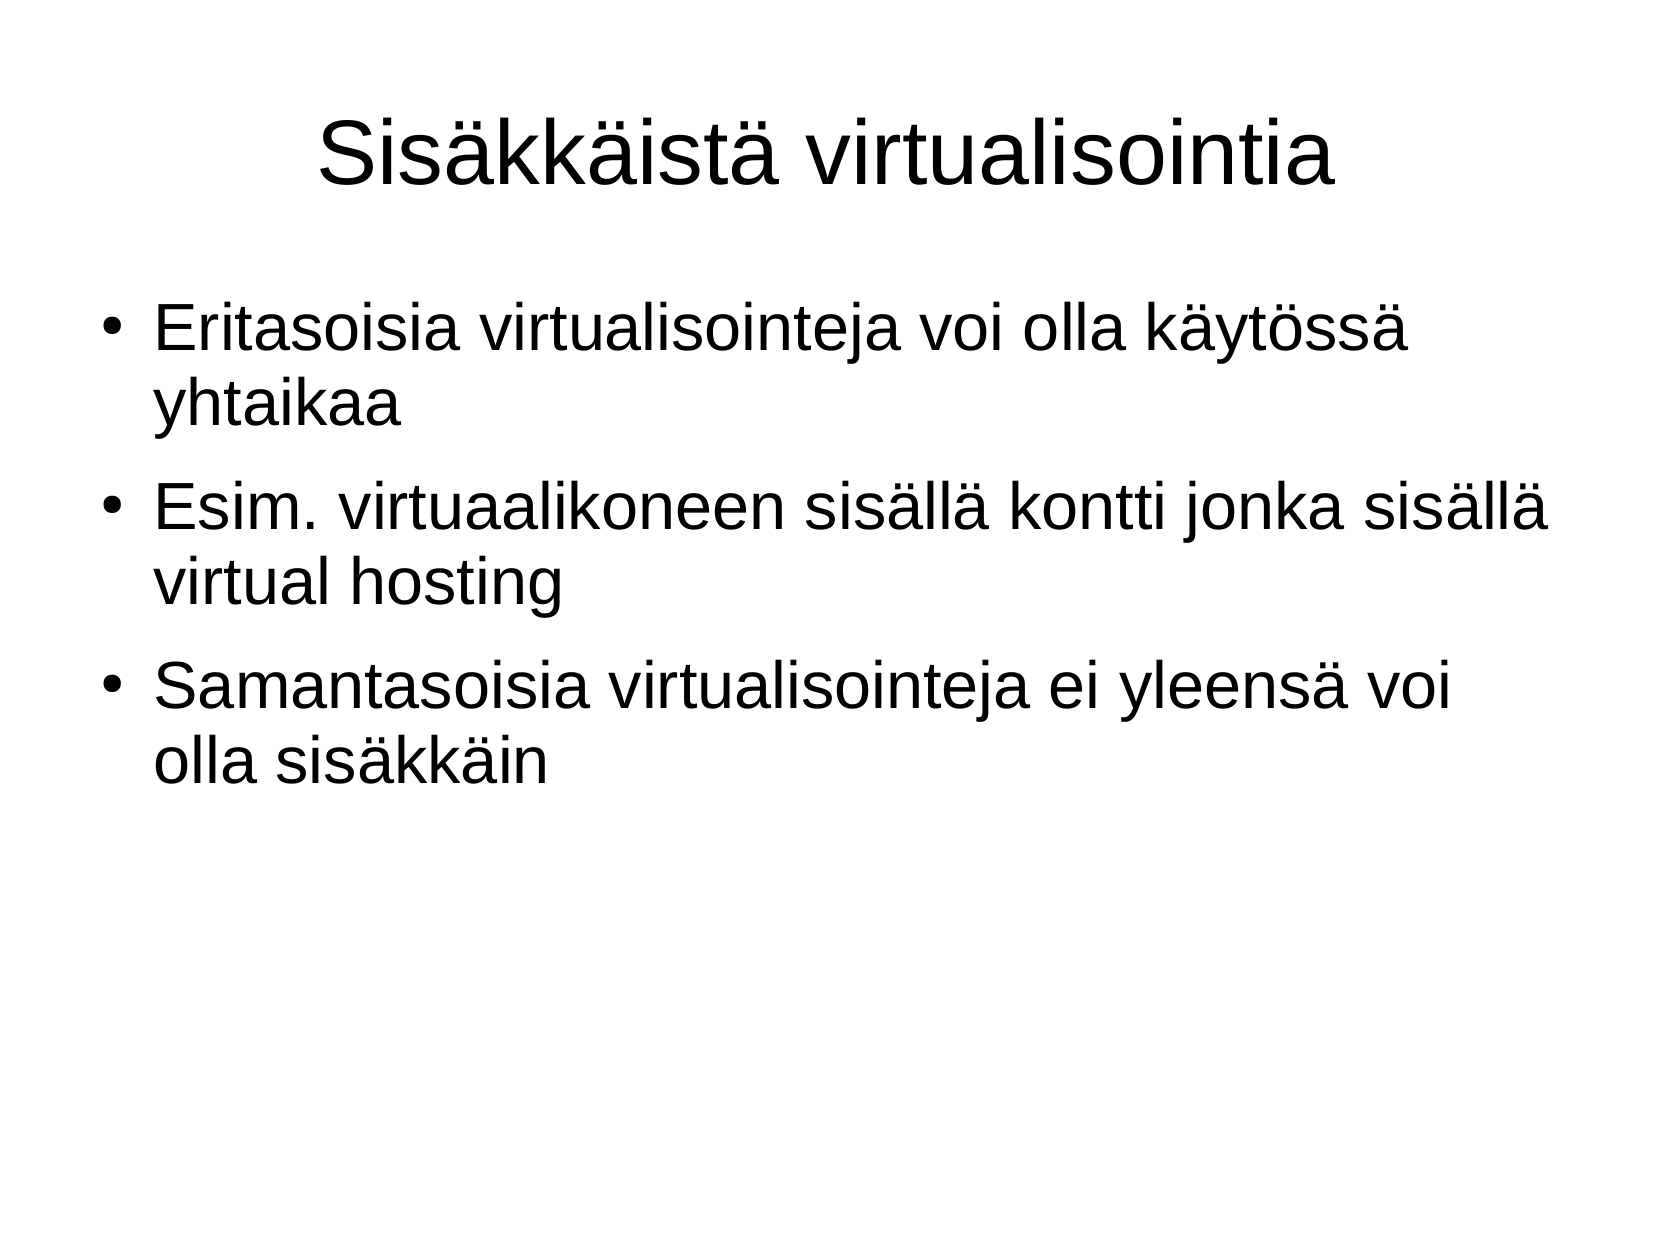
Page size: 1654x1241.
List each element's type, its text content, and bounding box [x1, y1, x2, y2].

title Sisäkkäistä virtualisointia [82, 49, 1571, 257]
list Eritasoisia virtualisointeja voi olla käytössä yhtaikaa Esim. virtuaalikoneen sisällä kontti jonka sisällä virtual hosting Samantasoisia virtualisointeja ei yleensä voi olla sisäkkäin [82, 290, 1571, 1010]
